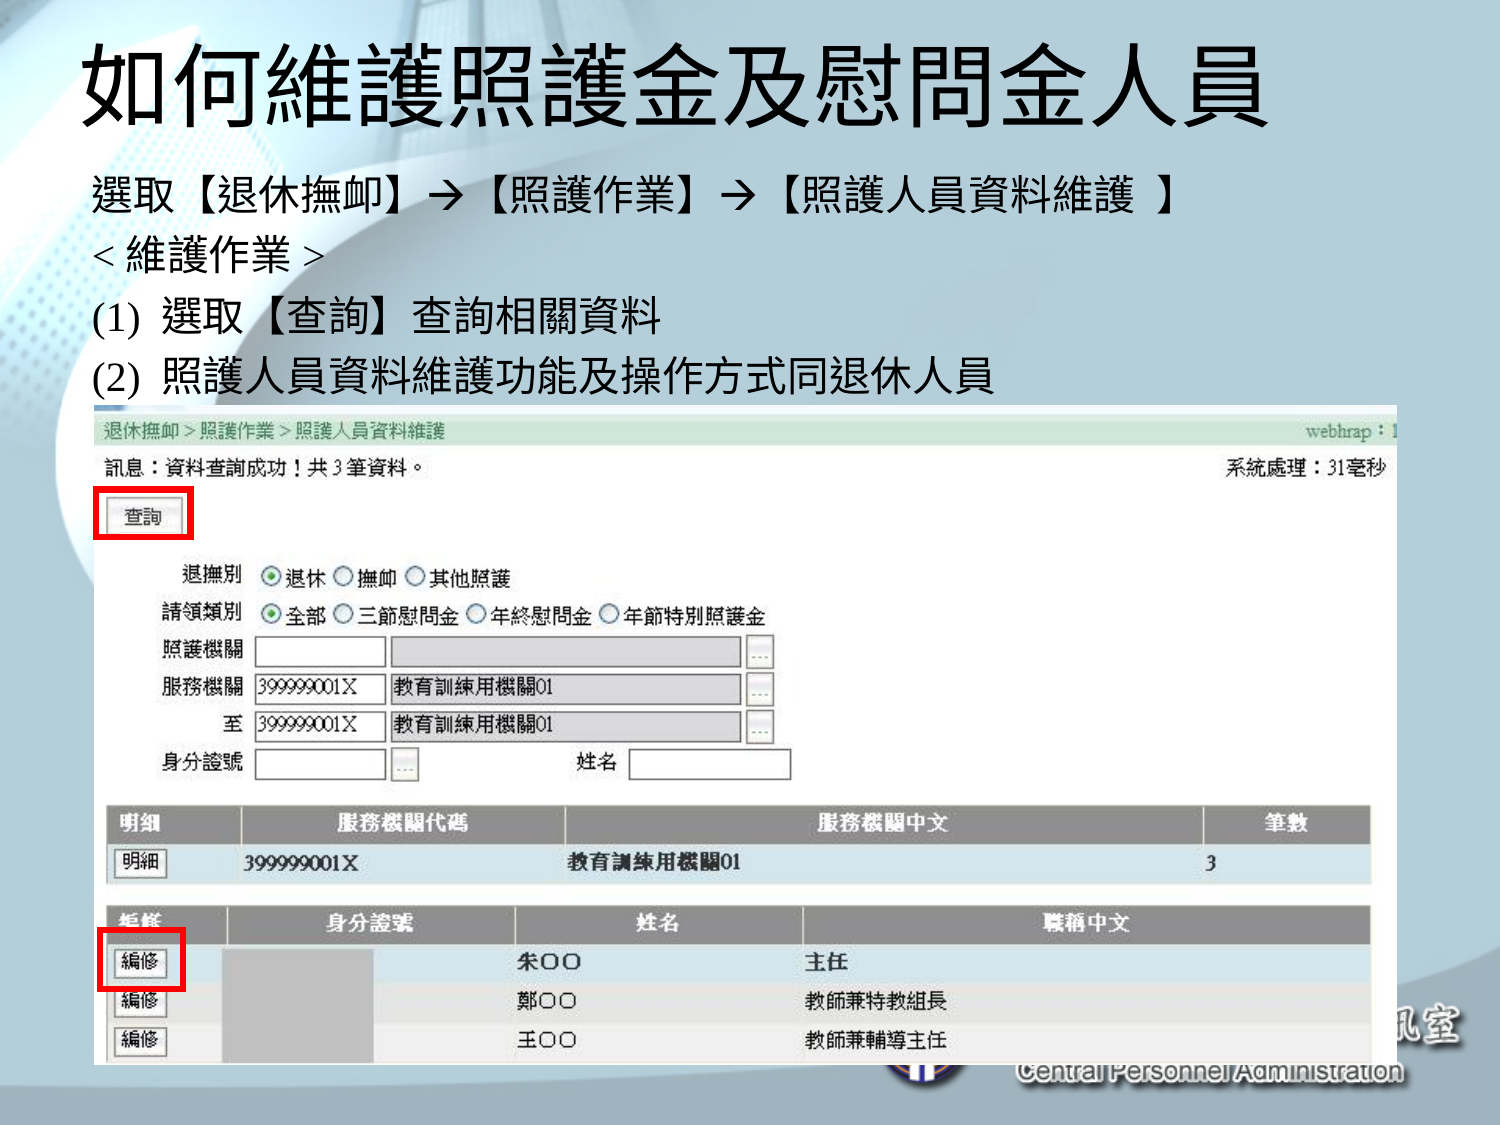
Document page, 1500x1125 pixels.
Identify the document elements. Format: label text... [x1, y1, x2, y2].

picture [0, 0, 1500, 1125]
list 選取【退休撫卹】【照護作業】【照護人員資料維護 】 <維護作業> (1) 選取【查詢】查詢相關資料 (2) 照護人員資料維護功能及操作方式同退休人員 [76, 160, 1352, 836]
title 如何維護照護金及慰問金人員 [64, 30, 1471, 138]
